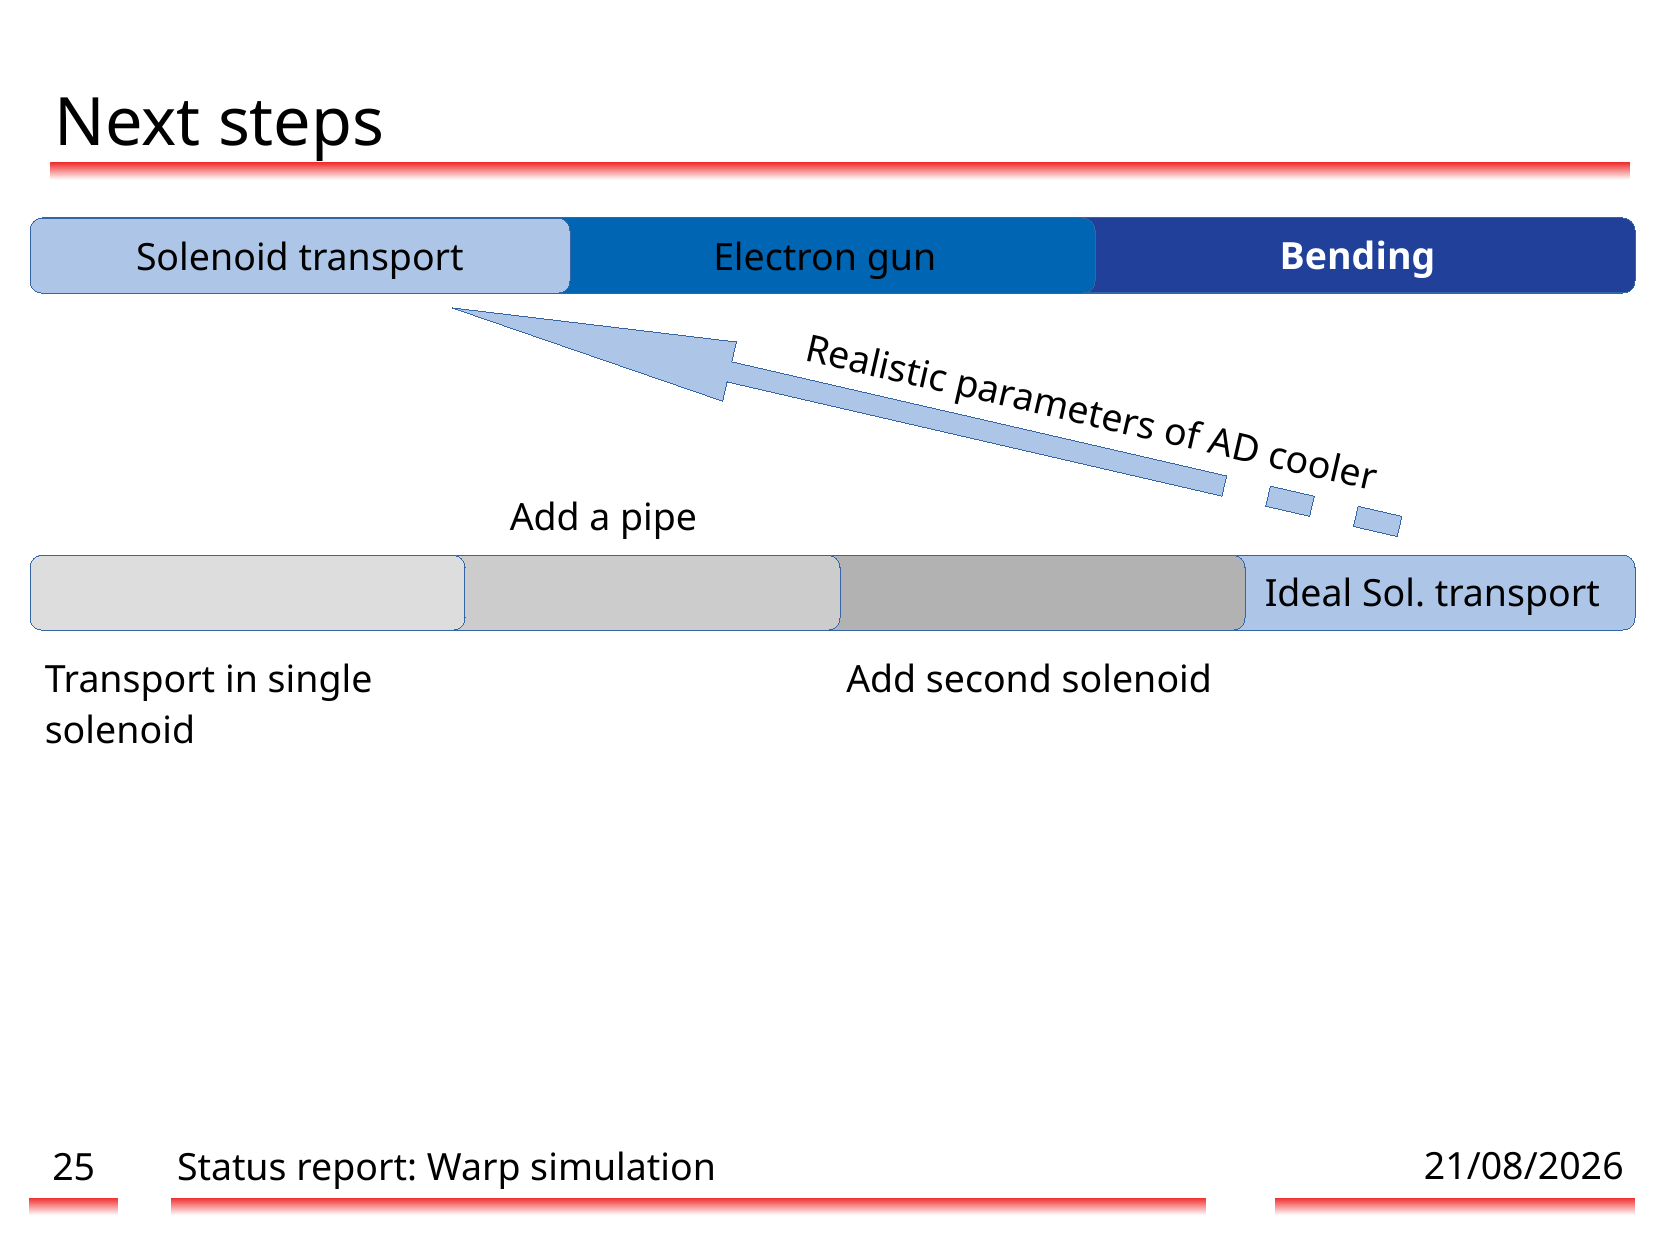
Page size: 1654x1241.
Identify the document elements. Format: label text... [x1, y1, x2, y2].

title Next steps [54, 17, 1591, 166]
text_box [452, 307, 1227, 497]
text_box Electron gun [342, 217, 1096, 294]
text_box Transport in single solenoid [30, 645, 421, 811]
text_box Solenoid transport [30, 218, 571, 294]
text_box Bending [1083, 217, 1636, 293]
text_box [30, 555, 1246, 631]
text_box [1353, 506, 1402, 537]
text_box Ideal Sol. transport [1234, 555, 1636, 631]
text_box Add second solenoid [831, 645, 1282, 748]
text_box [1265, 486, 1315, 517]
text_box Add a pipe [495, 483, 946, 586]
text_box Realistic parameters of AD cooler [786, 311, 1442, 515]
